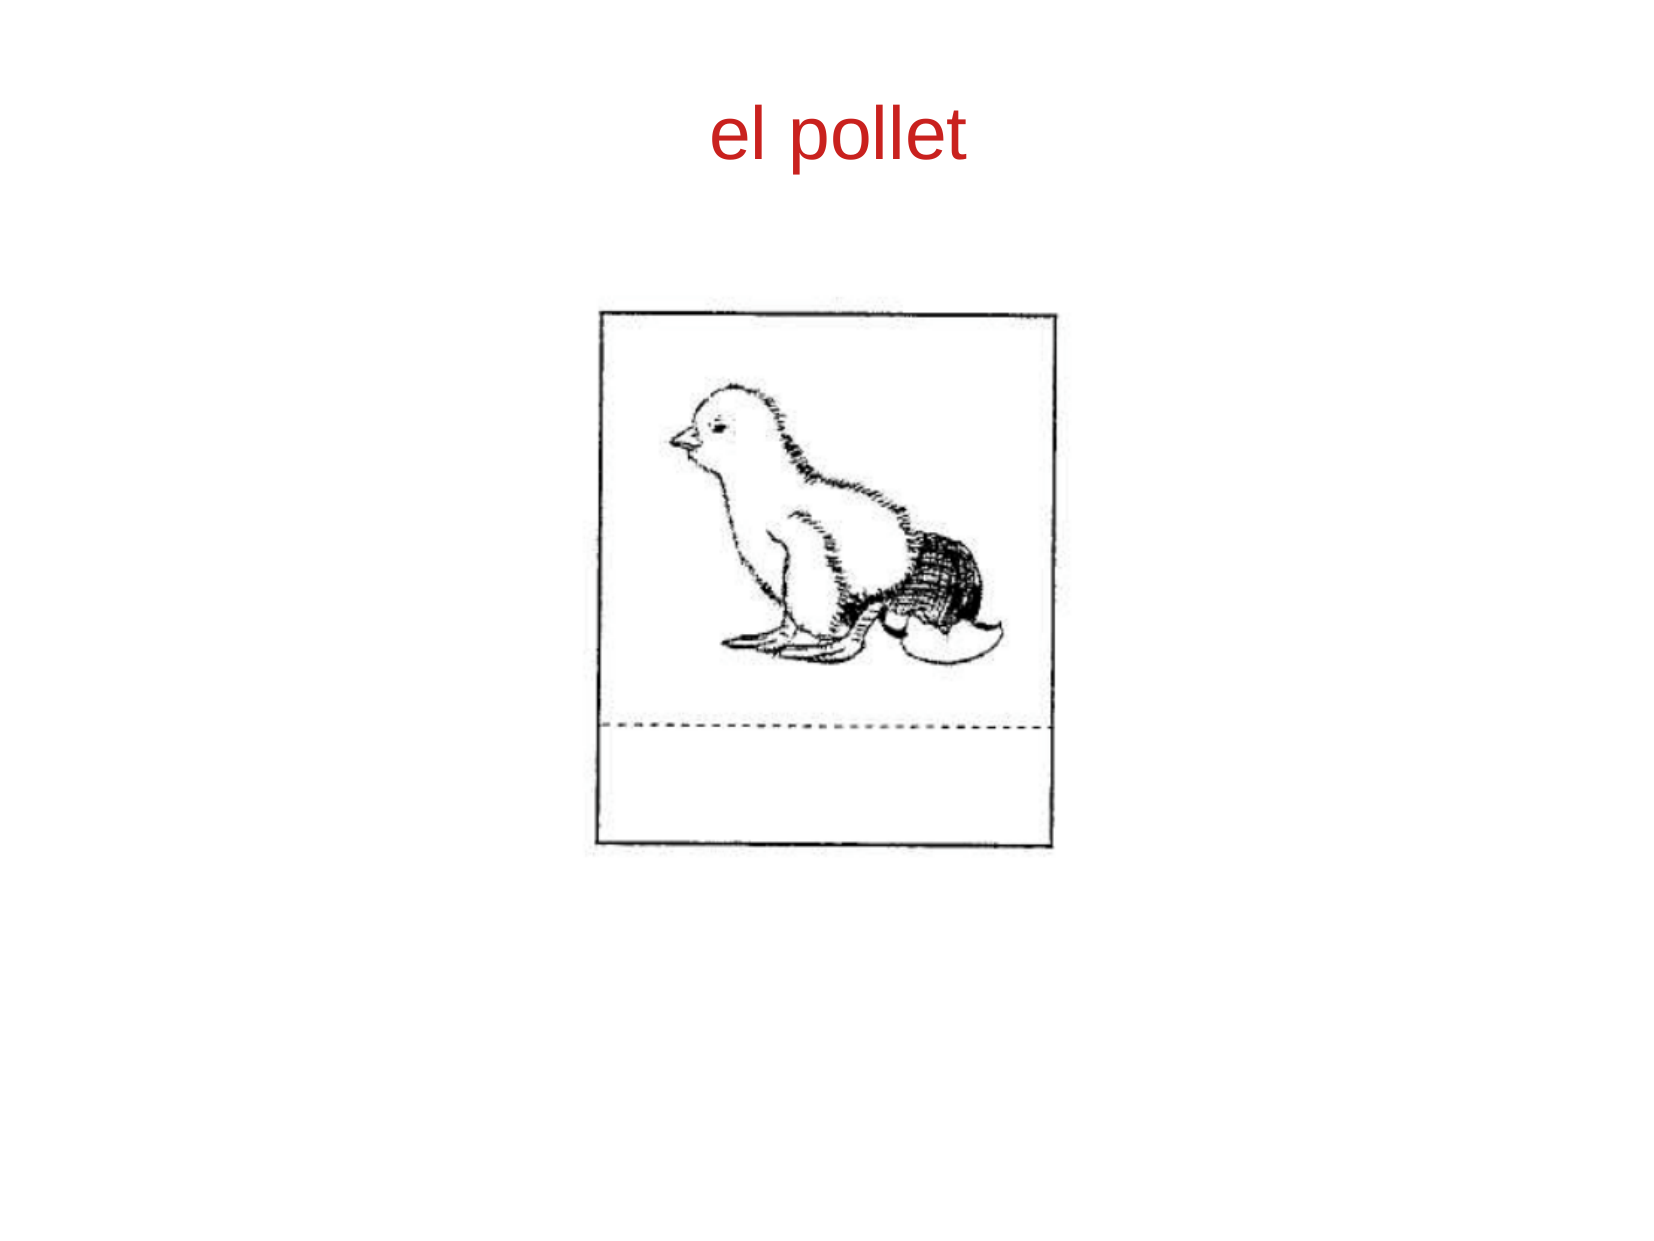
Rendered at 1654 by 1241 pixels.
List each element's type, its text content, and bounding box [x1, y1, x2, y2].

picture [581, 291, 1094, 873]
text_box el pollet [389, 58, 1288, 201]
